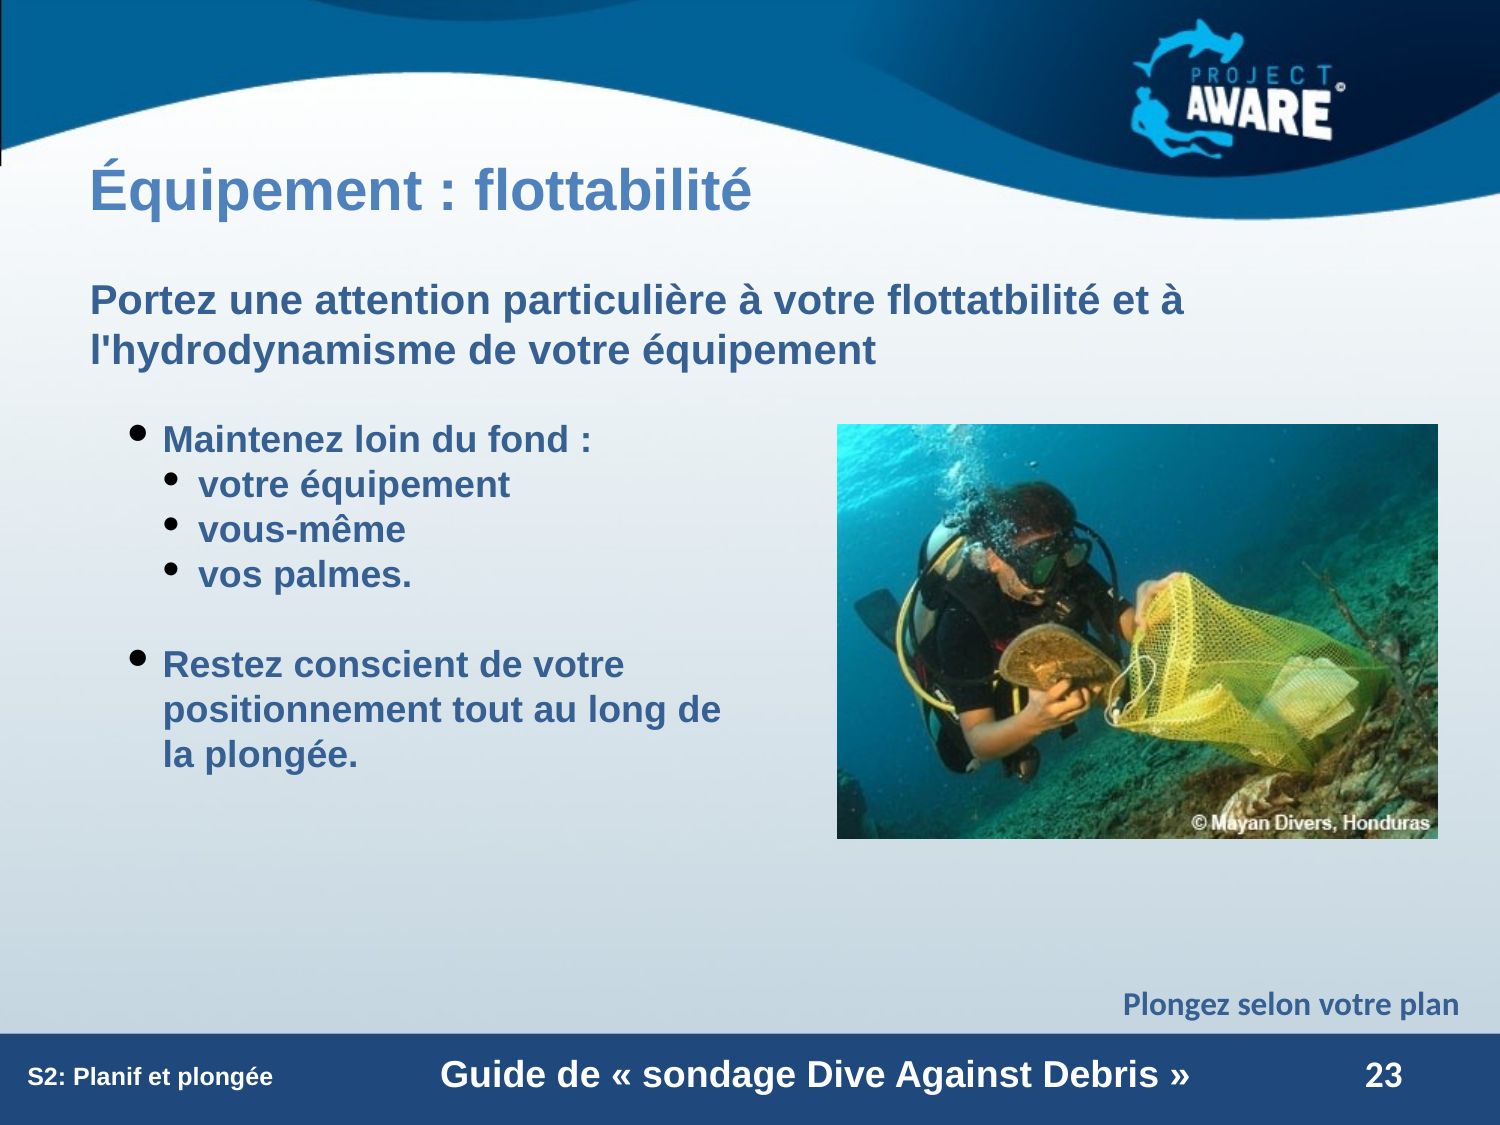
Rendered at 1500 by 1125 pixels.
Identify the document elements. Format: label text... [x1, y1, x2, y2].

text_box Portez une attention particulière à votre flottatbilité et à l'hydrodynamisme de votre équipement [74, 265, 1413, 378]
text_box Guide de « sondage Dive Against Debris » [425, 1042, 1276, 1103]
text_box Maintenez loin du fond : votre équipement vous-même vos palmes. Restez conscient de votre positionnement tout au long de la plongée. [112, 407, 750, 815]
text_box Plongez selon votre plan [909, 975, 1475, 1025]
picture [0, 0, 1500, 1037]
text_box Équipement : flottabilité [74, 145, 1438, 237]
text_box S2: Planif et plongée [12, 1052, 425, 1103]
text_box <numéro> [1350, 1042, 1475, 1103]
